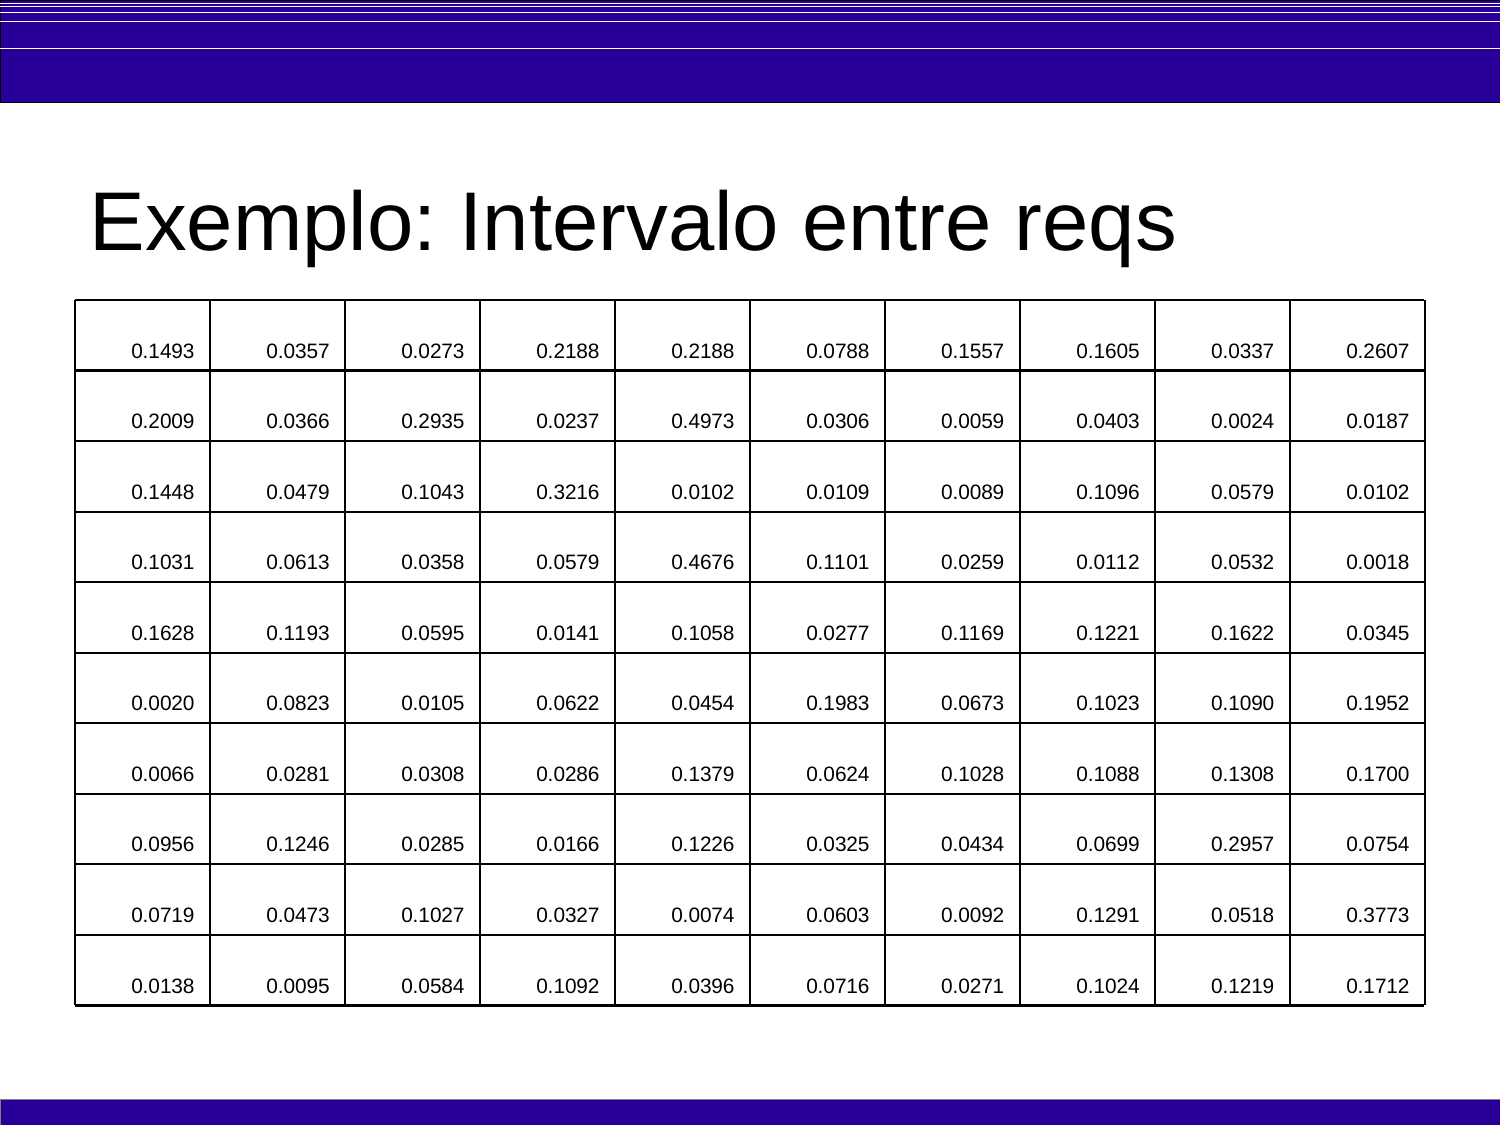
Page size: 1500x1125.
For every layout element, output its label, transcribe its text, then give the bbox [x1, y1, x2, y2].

text_box 0.0699 [1021, 795, 1154, 863]
text_box 0.0584 [346, 936, 479, 1004]
text_box 0.0109 [751, 442, 884, 511]
text_box 0.1983 [751, 654, 884, 722]
text_box 0.0579 [1156, 442, 1289, 511]
text_box 0.1291 [1021, 865, 1154, 934]
text_box 0.1043 [346, 442, 479, 511]
text_box 0.1246 [211, 795, 344, 863]
text_box 0.0102 [1291, 442, 1424, 511]
text_box 0.0092 [886, 865, 1019, 934]
text_box 0.0237 [481, 372, 614, 440]
text_box 0.0518 [1156, 865, 1289, 934]
text_box 0.0624 [751, 724, 884, 793]
text_box 0.1092 [481, 936, 614, 1004]
text_box 0.1226 [616, 795, 749, 863]
text_box 0.2009 [76, 372, 209, 440]
text_box 0.0357 [211, 301, 344, 369]
text_box 0.1308 [1156, 724, 1289, 793]
text_box 0.2188 [481, 301, 614, 369]
text_box 0.0358 [346, 513, 479, 581]
text_box 0.4676 [616, 513, 749, 581]
text_box 0.0613 [211, 513, 344, 581]
title Exemplo: Intervalo entre reqs [75, 87, 1426, 275]
text_box 0.1952 [1291, 654, 1424, 722]
text_box 0.1622 [1156, 583, 1289, 652]
text_box 0.0285 [346, 795, 479, 863]
text_box 0.2935 [346, 372, 479, 440]
text_box 0.0271 [886, 936, 1019, 1004]
text_box 0.1058 [616, 583, 749, 652]
text_box 0.0281 [211, 724, 344, 793]
text_box 0.1101 [751, 513, 884, 581]
text_box 0.0673 [886, 654, 1019, 722]
text_box 0.3773 [1291, 865, 1424, 934]
text_box 0.1221 [1021, 583, 1154, 652]
text_box 0.0286 [481, 724, 614, 793]
text_box 0.0020 [76, 654, 209, 722]
text_box 0.0366 [211, 372, 344, 440]
text_box 0.0337 [1156, 301, 1289, 369]
text_box 0.4973 [616, 372, 749, 440]
text_box 0.2957 [1156, 795, 1289, 863]
text_box 0.0622 [481, 654, 614, 722]
text_box 0.0716 [751, 936, 884, 1004]
text_box 0.1219 [1156, 936, 1289, 1004]
text_box 0.0074 [616, 865, 749, 934]
text_box 0.1088 [1021, 724, 1154, 793]
text_box 0.0089 [886, 442, 1019, 511]
text_box 0.1028 [886, 724, 1019, 793]
text_box 0.0396 [616, 936, 749, 1004]
text_box 0.1023 [1021, 654, 1154, 722]
text_box 0.0579 [481, 513, 614, 581]
text_box 0.0187 [1291, 372, 1424, 440]
text_box 0.1493 [76, 301, 209, 369]
text_box 0.0059 [886, 372, 1019, 440]
text_box 0.0138 [76, 936, 209, 1004]
text_box 0.0532 [1156, 513, 1289, 581]
text_box 0.0327 [481, 865, 614, 934]
text_box 0.0403 [1021, 372, 1154, 440]
text_box 0.0141 [481, 583, 614, 652]
text_box 0.1712 [1291, 936, 1424, 1004]
text_box 0.0603 [751, 865, 884, 934]
text_box 0.1031 [76, 513, 209, 581]
text_box 0.1628 [76, 583, 209, 652]
text_box 0.1024 [1021, 936, 1154, 1004]
text_box 0.1700 [1291, 724, 1424, 793]
text_box 0.0823 [211, 654, 344, 722]
text_box 0.0325 [751, 795, 884, 863]
text_box 0.0308 [346, 724, 479, 793]
text_box 0.0454 [616, 654, 749, 722]
text_box 0.0273 [346, 301, 479, 369]
text_box 0.0956 [76, 795, 209, 863]
text_box 0.1027 [346, 865, 479, 934]
text_box 0.0112 [1021, 513, 1154, 581]
text_box 0.0102 [616, 442, 749, 511]
text_box 0.1090 [1156, 654, 1289, 722]
text_box 0.0018 [1291, 513, 1424, 581]
text_box 0.1557 [886, 301, 1019, 369]
text_box 0.1096 [1021, 442, 1154, 511]
text_box 0.0434 [886, 795, 1019, 863]
text_box 0.0754 [1291, 795, 1424, 863]
text_box 0.2607 [1291, 301, 1424, 369]
text_box 0.0719 [76, 865, 209, 934]
text_box 0.0306 [751, 372, 884, 440]
text_box 0.0479 [211, 442, 344, 511]
text_box 0.1448 [76, 442, 209, 511]
text_box 0.0166 [481, 795, 614, 863]
text_box 0.0024 [1156, 372, 1289, 440]
text_box 0.0105 [346, 654, 479, 722]
text_box 0.0595 [346, 583, 479, 652]
text_box 0.0473 [211, 865, 344, 934]
text_box 0.1193 [211, 583, 344, 652]
text_box 0.0277 [751, 583, 884, 652]
text_box 0.2188 [616, 301, 749, 369]
text_box 0.0345 [1291, 583, 1424, 652]
text_box 0.3216 [481, 442, 614, 511]
text_box 0.1605 [1021, 301, 1154, 369]
text_box 0.0788 [751, 301, 884, 369]
text_box 0.0066 [76, 724, 209, 793]
text_box 0.1379 [616, 724, 749, 793]
text_box 0.1169 [886, 583, 1019, 652]
text_box 0.0259 [886, 513, 1019, 581]
text_box 0.0095 [211, 936, 344, 1004]
